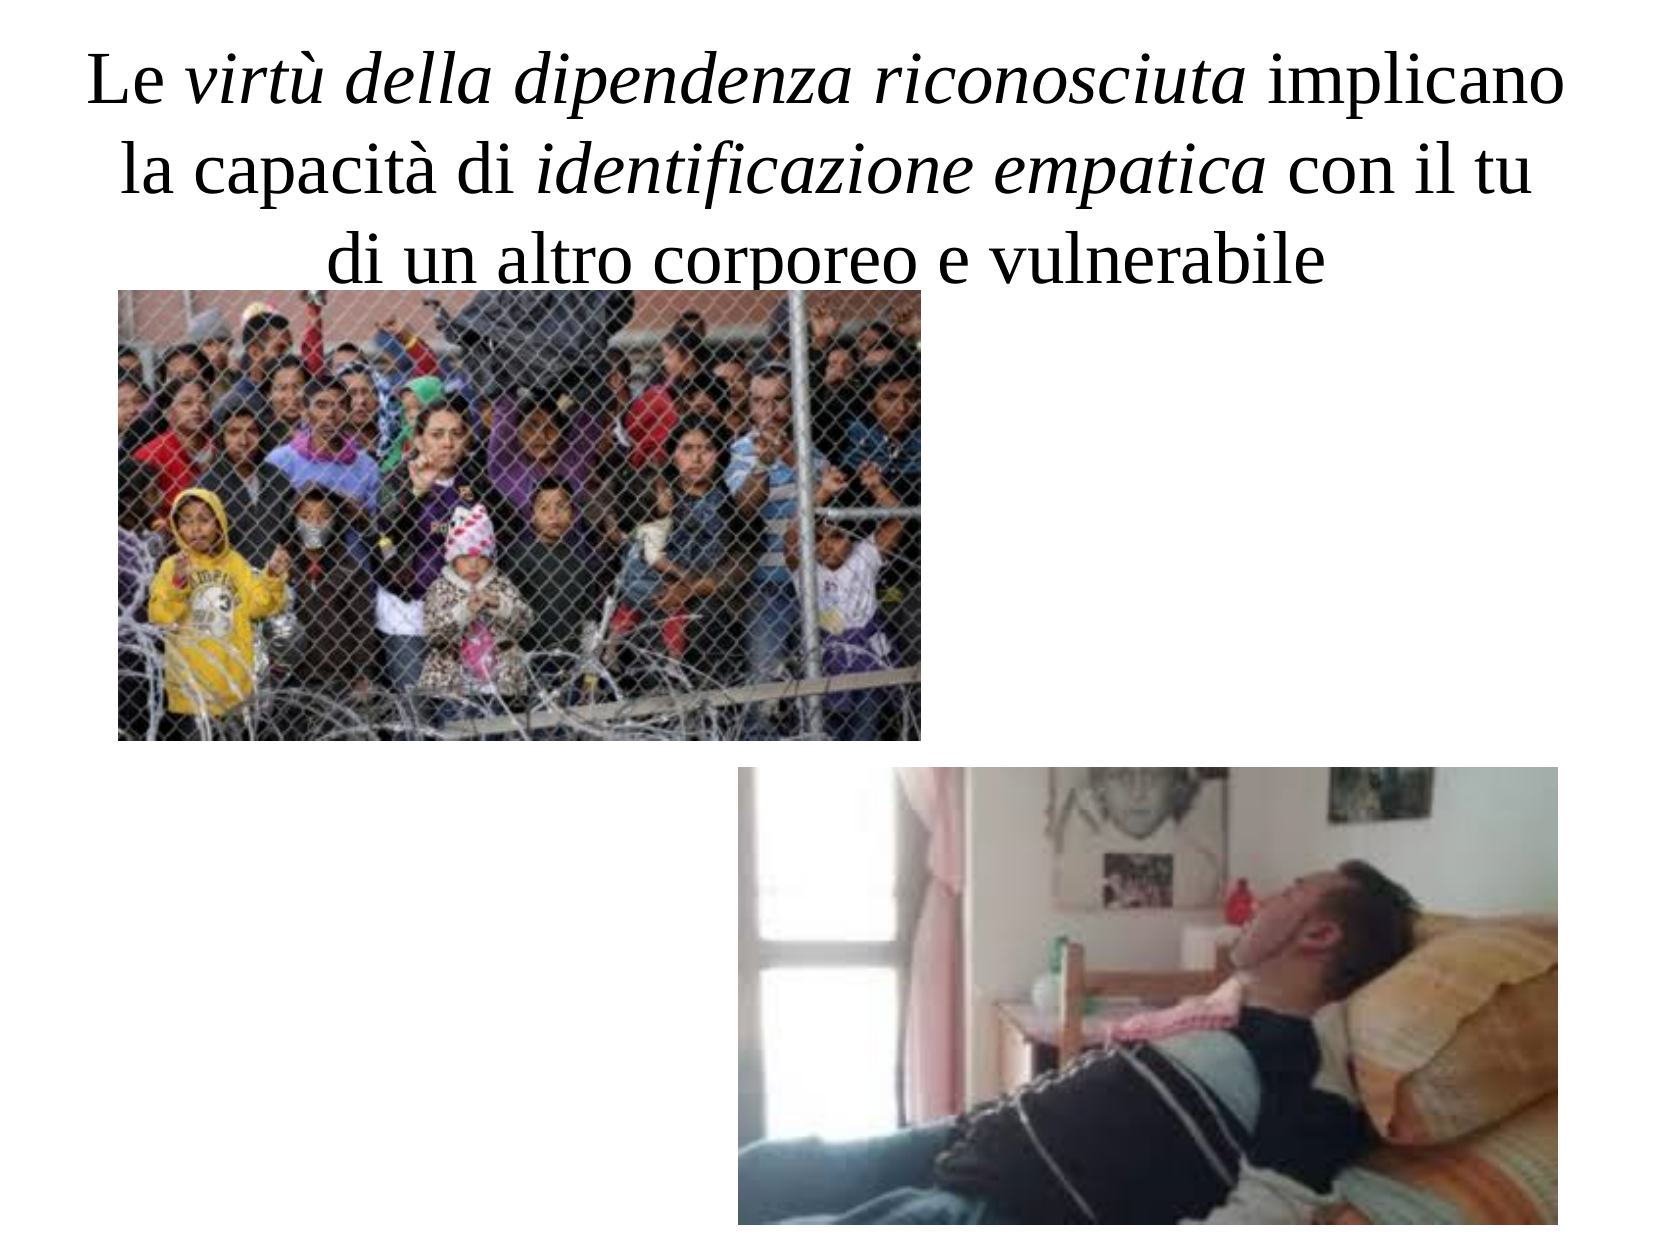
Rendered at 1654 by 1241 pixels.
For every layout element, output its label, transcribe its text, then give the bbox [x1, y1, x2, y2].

picture [738, 767, 1558, 1225]
title Le virtù della dipendenza riconosciuta implicano la capacità di identificazione empatica con il tu di un altro corporeo e vulnerabile [82, 28, 1571, 278]
picture [118, 290, 921, 741]
